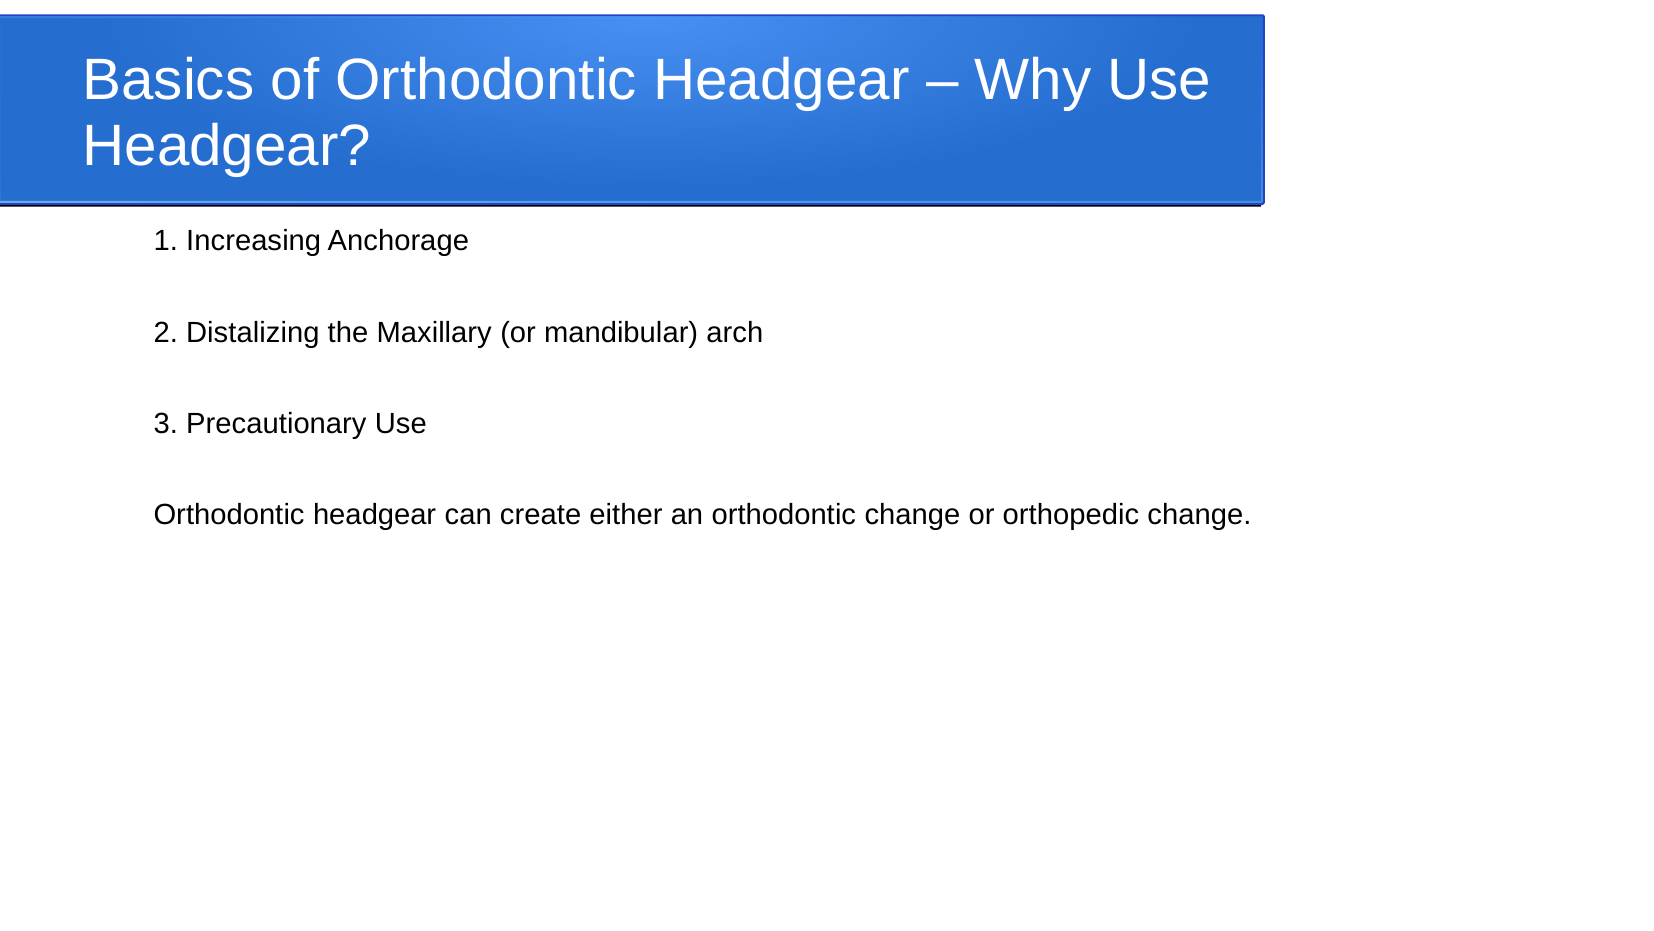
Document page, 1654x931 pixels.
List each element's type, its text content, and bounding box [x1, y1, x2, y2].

title Basics of Orthodontic Headgear – Why Use Headgear? [82, 35, 1235, 189]
list 1. Increasing Anchorage 2. Distalizing the Maxillary (or mandibular) arch 3. Precautionary Use Orthodontic headgear can create either an orthodontic change or orthopedic change. [82, 224, 1571, 764]
